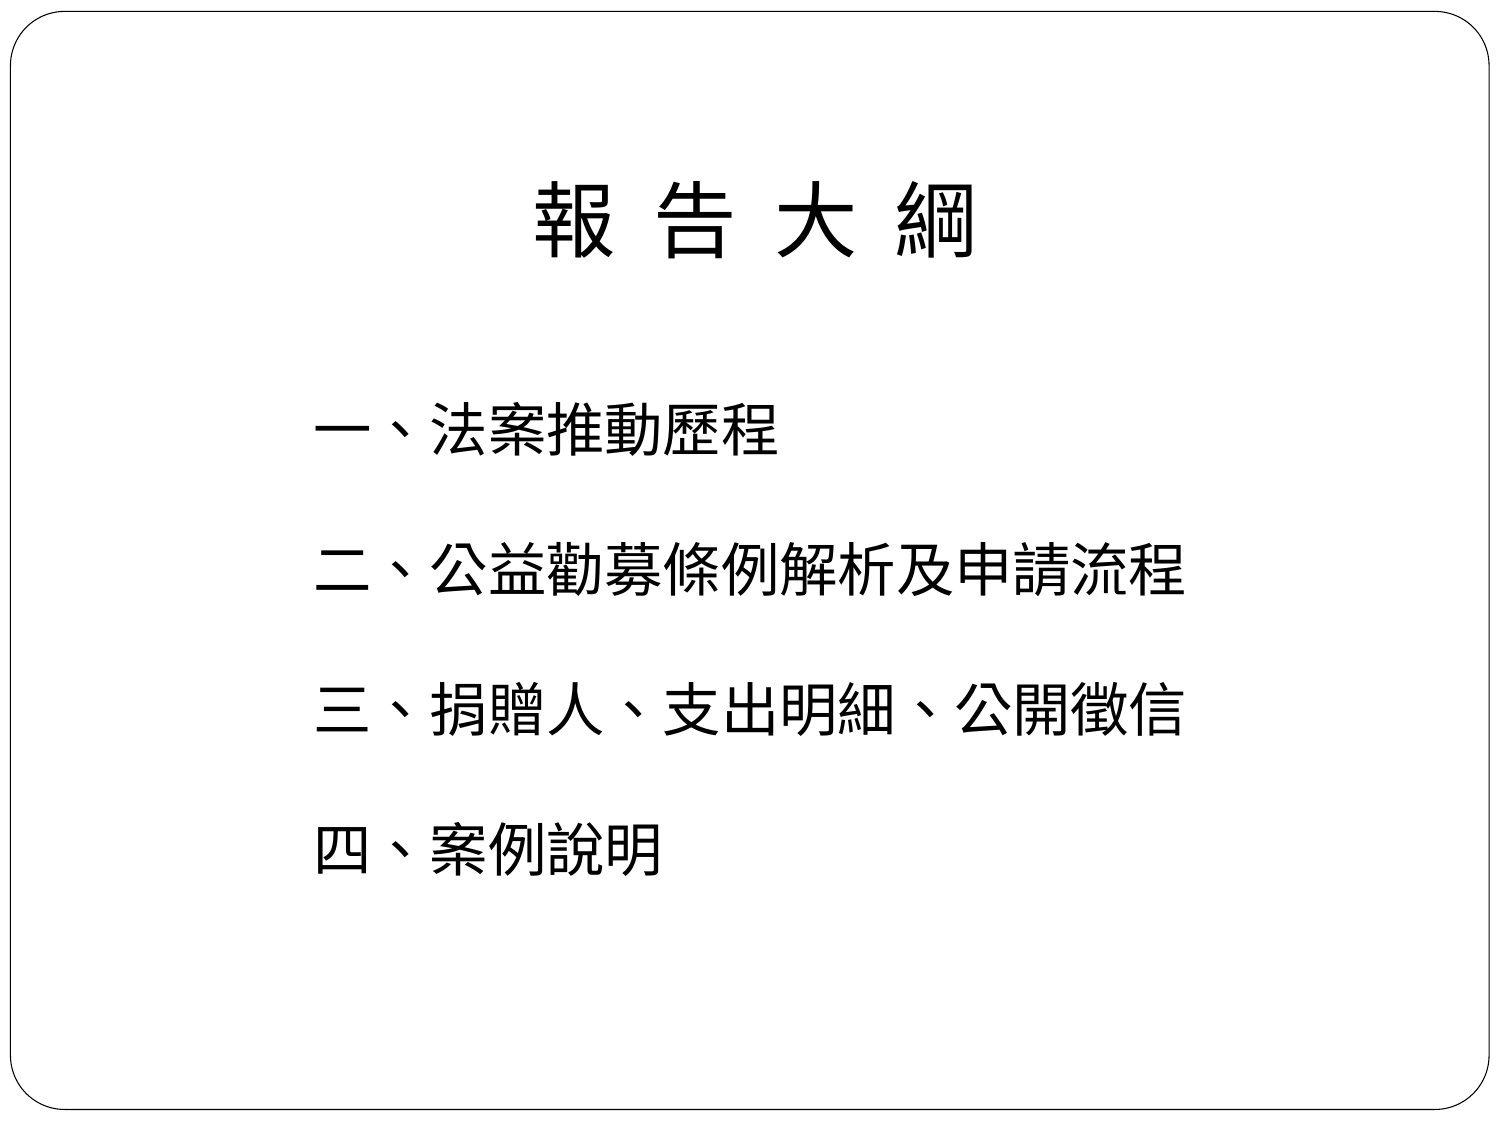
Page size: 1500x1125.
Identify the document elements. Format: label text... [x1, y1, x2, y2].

text_box 一、法案推動歷程 二、公益勸募條例解析及申請流程 三、捐贈人、支出明細、公開徵信 四、案例說明 [298, 385, 1213, 896]
text_box 報 告 大 綱 [515, 160, 996, 277]
